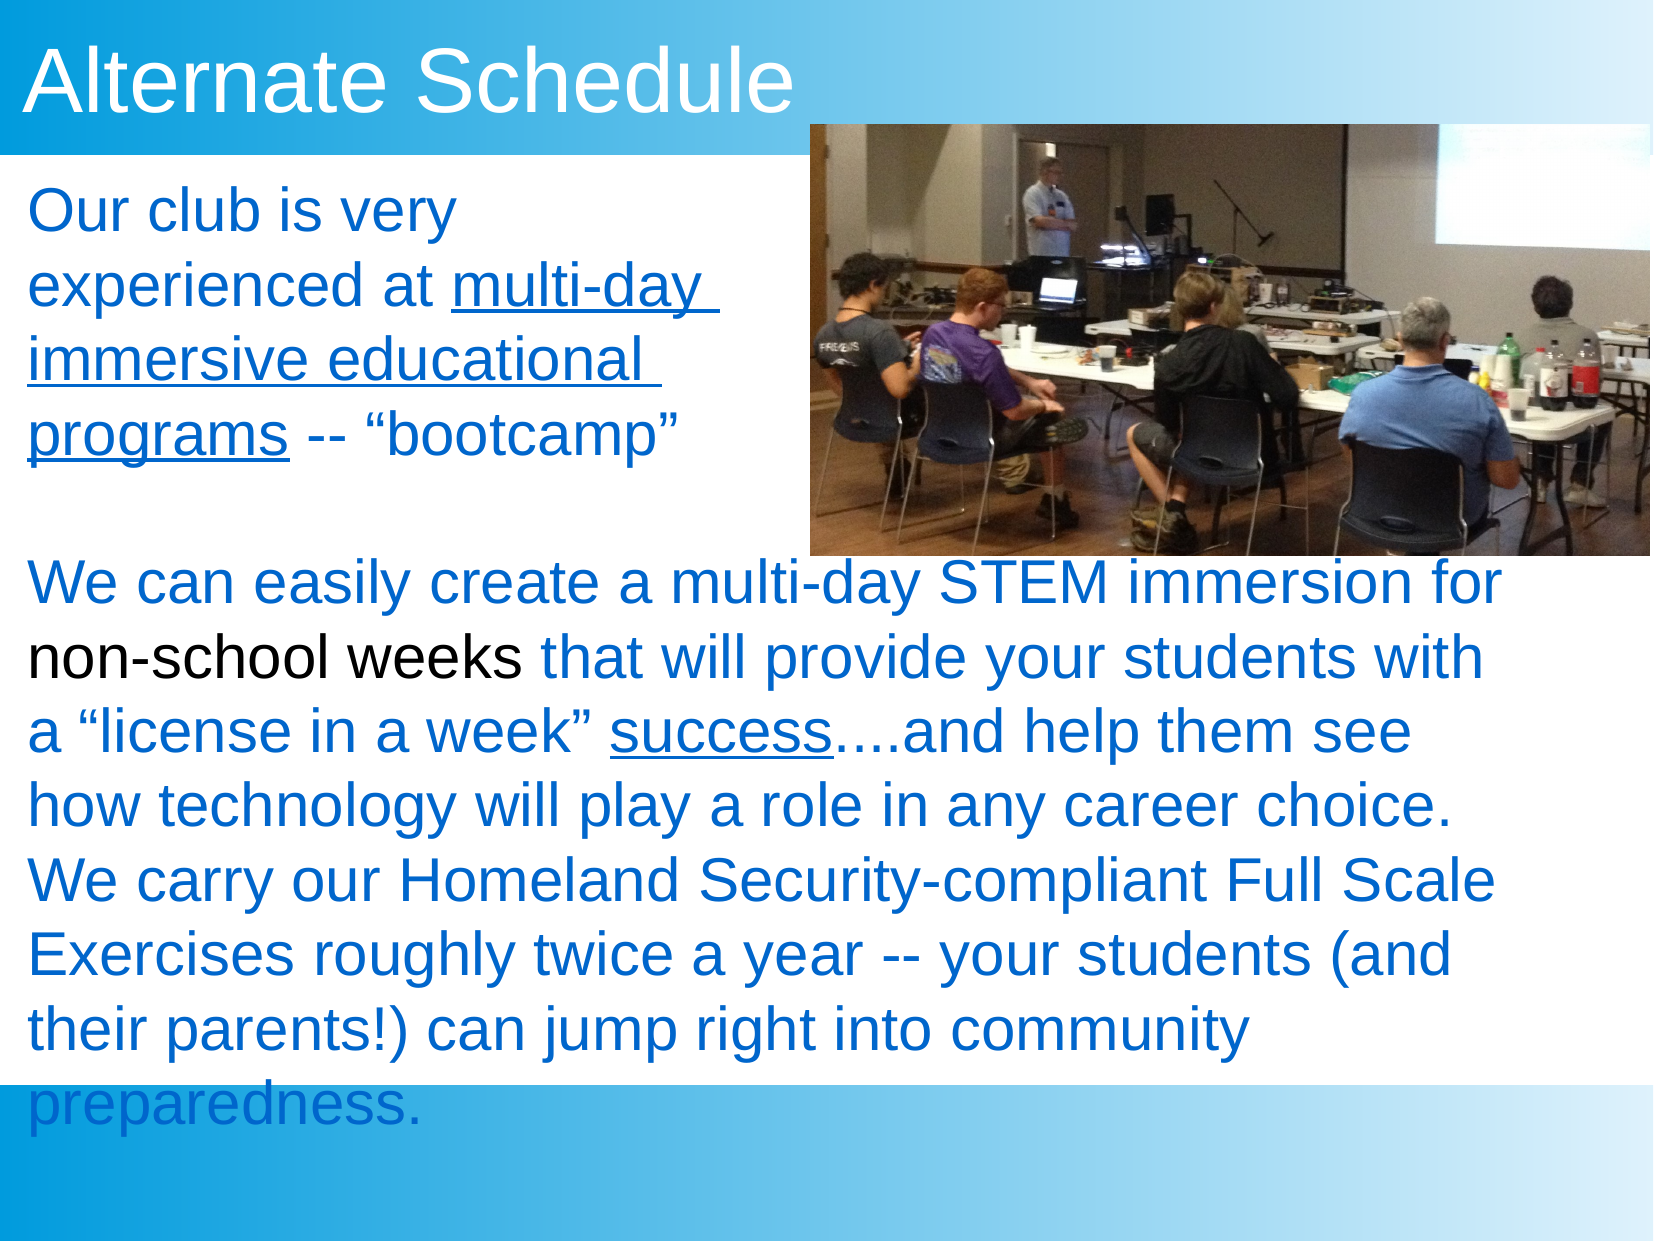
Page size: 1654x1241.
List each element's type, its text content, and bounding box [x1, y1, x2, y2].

title Alternate Schedule [0, 30, 821, 135]
picture [810, 124, 1650, 556]
list Our club is very experienced at multi-day immersive educational programs -- “bootcamp” We can easily create a multi-day STEM immersion for non-school weeks that will provide your students with a “license in a week” success....and help them see how technology will play a role in any career choice. We carry our Homeland Security-compliant Full Scale Exercises roughly twice a year -- your students (and their parents!) can jump right into community preparedness. [27, 165, 1516, 1156]
